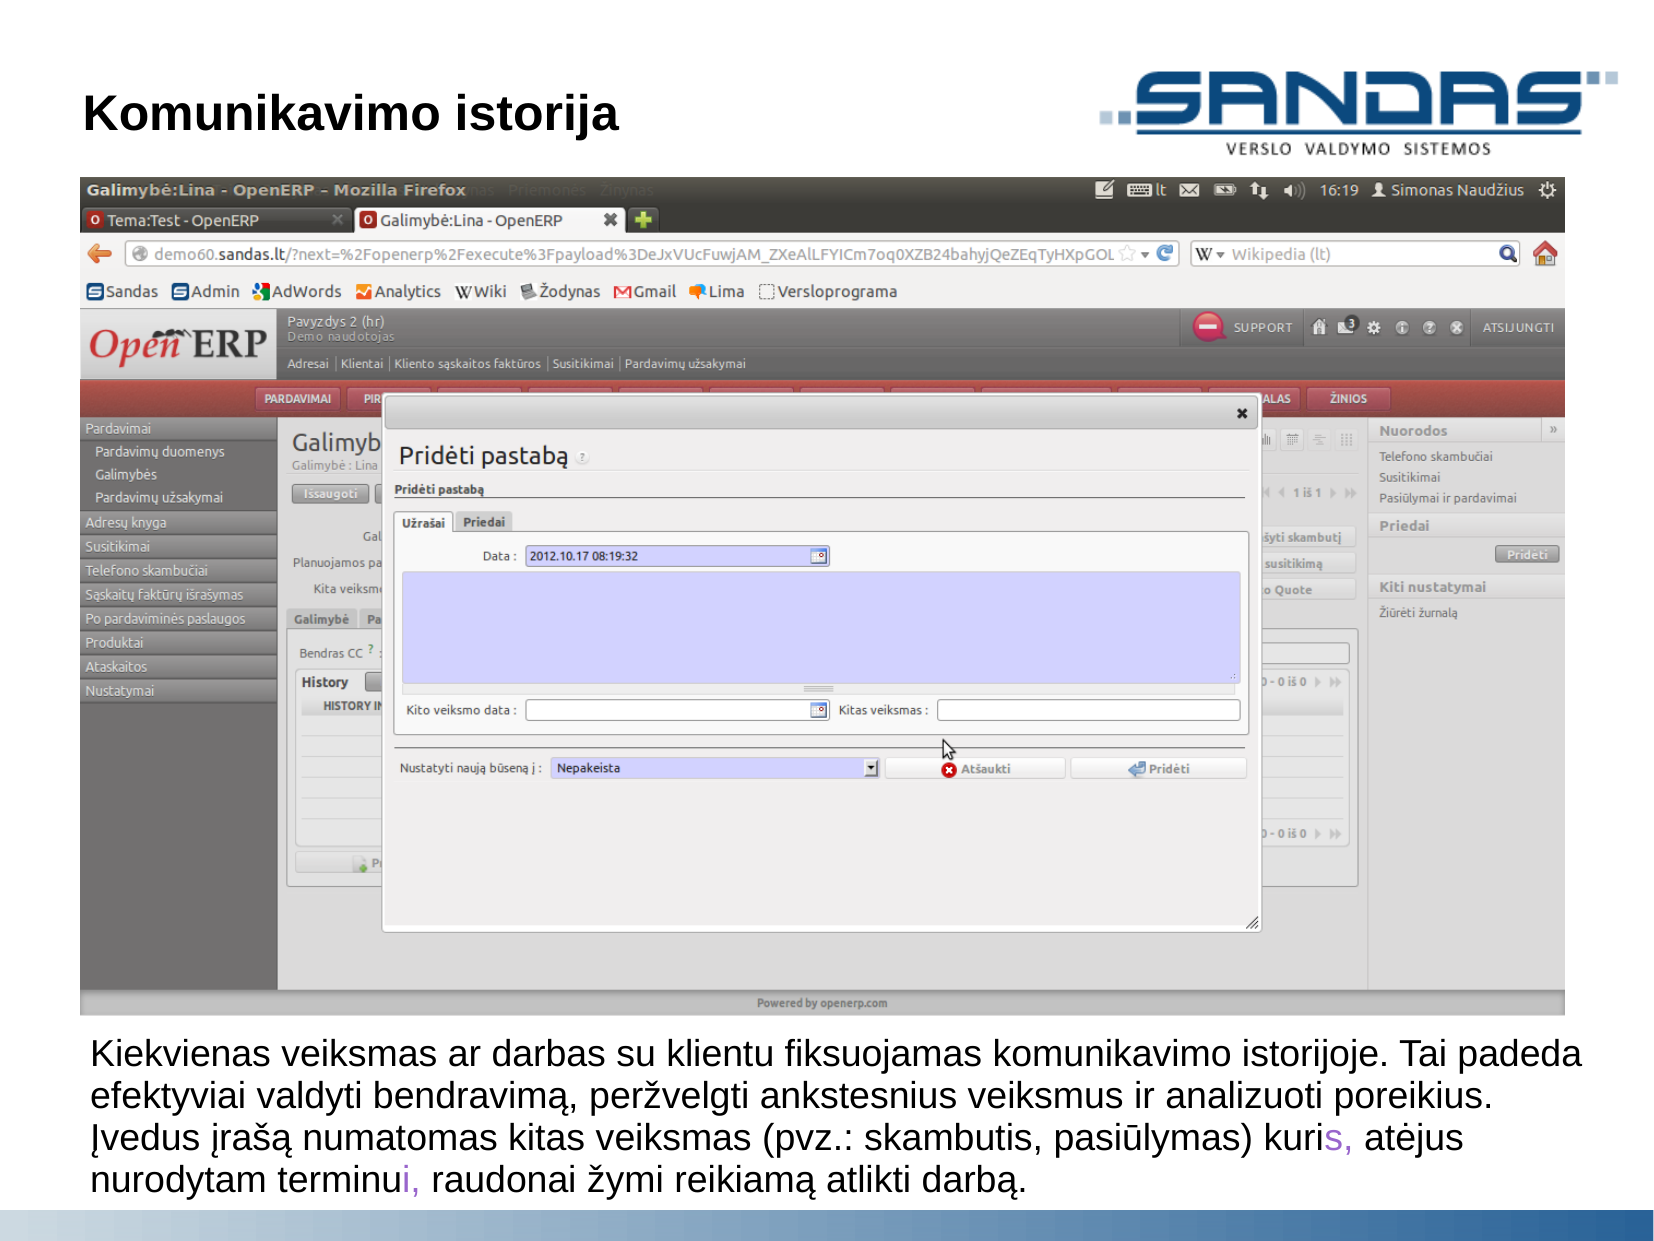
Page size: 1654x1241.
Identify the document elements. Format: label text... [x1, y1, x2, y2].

title Komunikavimo istorija [82, 49, 1571, 178]
picture [0, 1210, 1654, 1241]
text_box Kiekvienas veiksmas ar darbas su klientu fiksuojamas komunikavimo istorijoje. Tai padeda efektyviai valdyti bendravimą, peržvelgti ankstesnius veiksmus ir analizuoti poreikius. Įvedus įrašą numatomas kitas veiksmas (pvz.: skambutis, pasiūlymas) kuris, atėjus nurodytam terminui, raudonai žymi reikiamą atlikti darbą. [75, 1025, 1608, 1208]
picture [80, 9, 1626, 1016]
